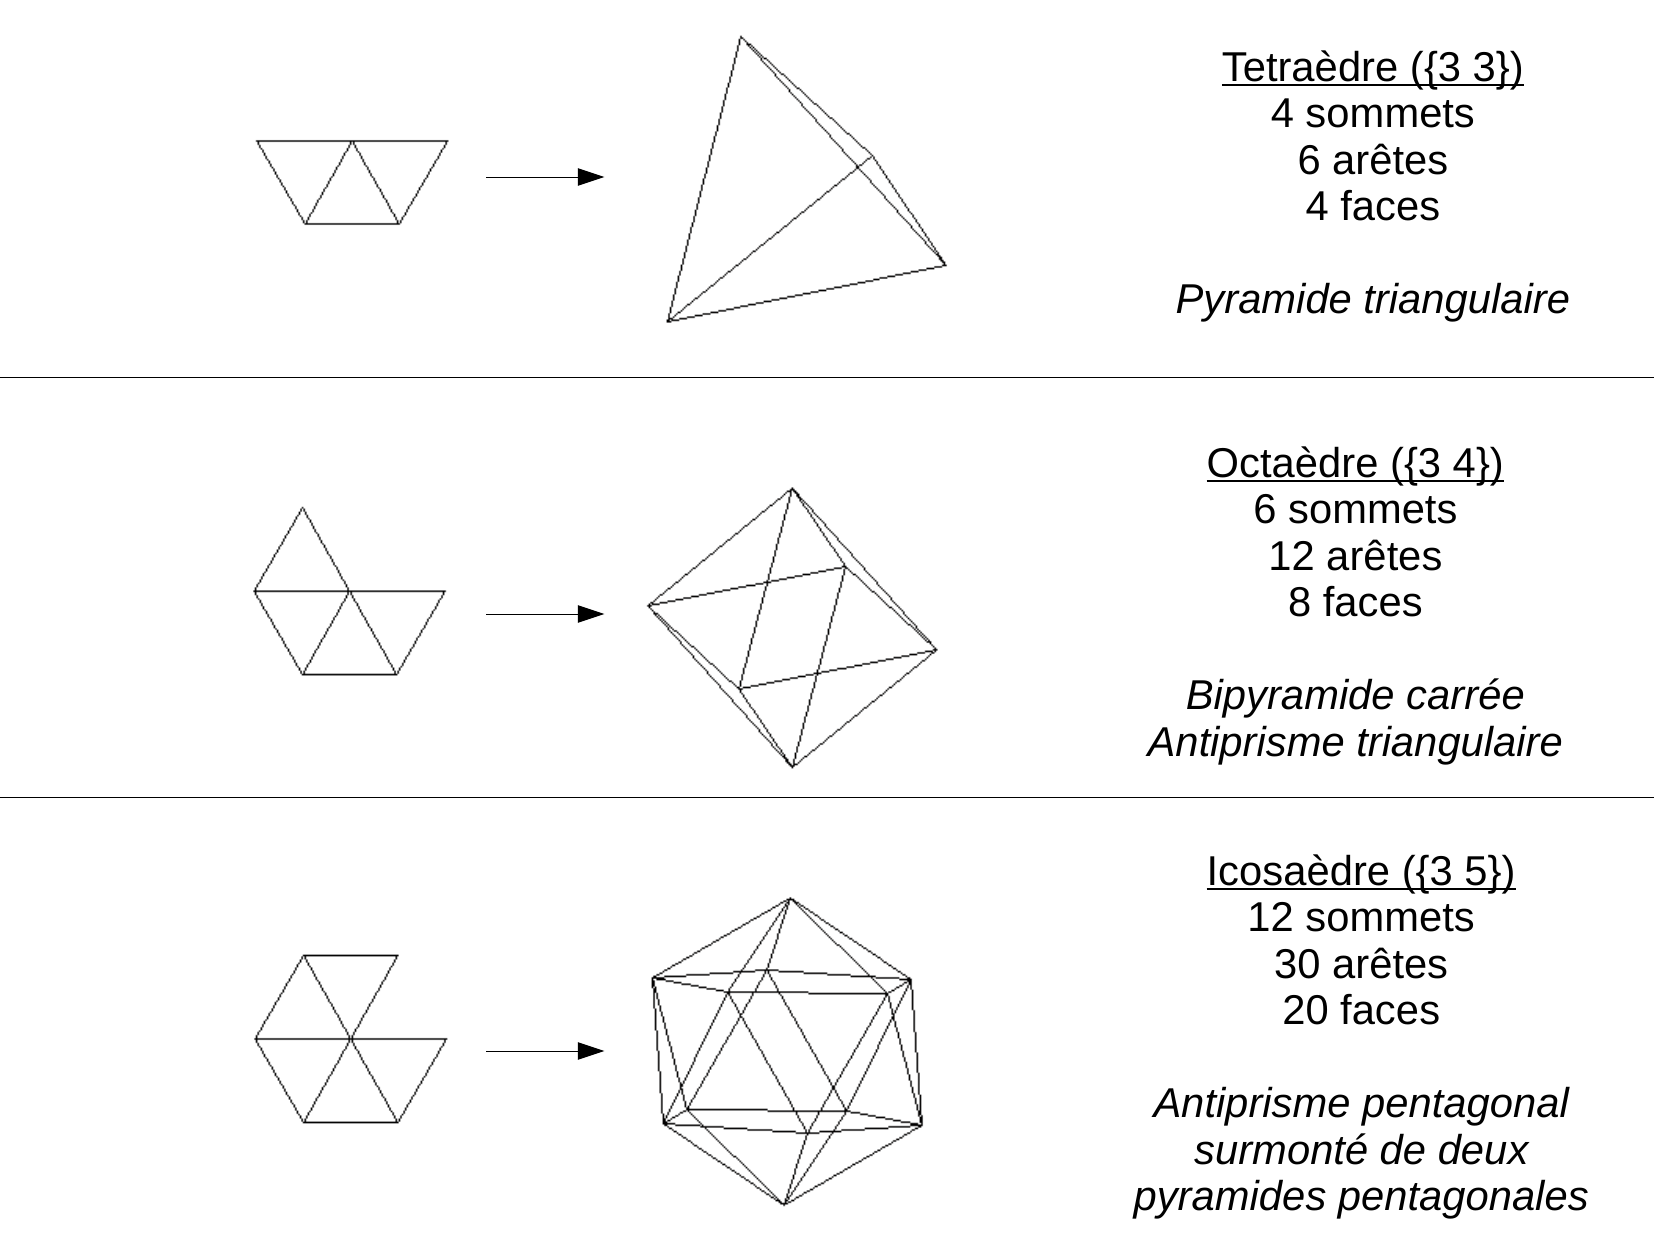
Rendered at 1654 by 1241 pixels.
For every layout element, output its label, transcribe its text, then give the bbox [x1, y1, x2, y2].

picture [252, 501, 465, 693]
picture [641, 885, 945, 1211]
picture [242, 944, 457, 1133]
text_box Icosaèdre ({3 5}) 12 sommets 30 arêtes 20 faces Antiprisme pentagonal surmonté de deux pyramides pentagonales [1128, 847, 1595, 1220]
picture [620, 11, 958, 337]
text_box Octaèdre ({3 4}) 6 sommets 12 arêtes 8 faces Bipyramide carrée Antiprisme triangulaire [1128, 425, 1583, 780]
picture [250, 128, 466, 237]
subtitle Tetraèdre ({3 3}) 4 sommets 6 arêtes 4 faces Pyramide triangulaire [1128, 5, 1583, 361]
picture [638, 472, 941, 778]
